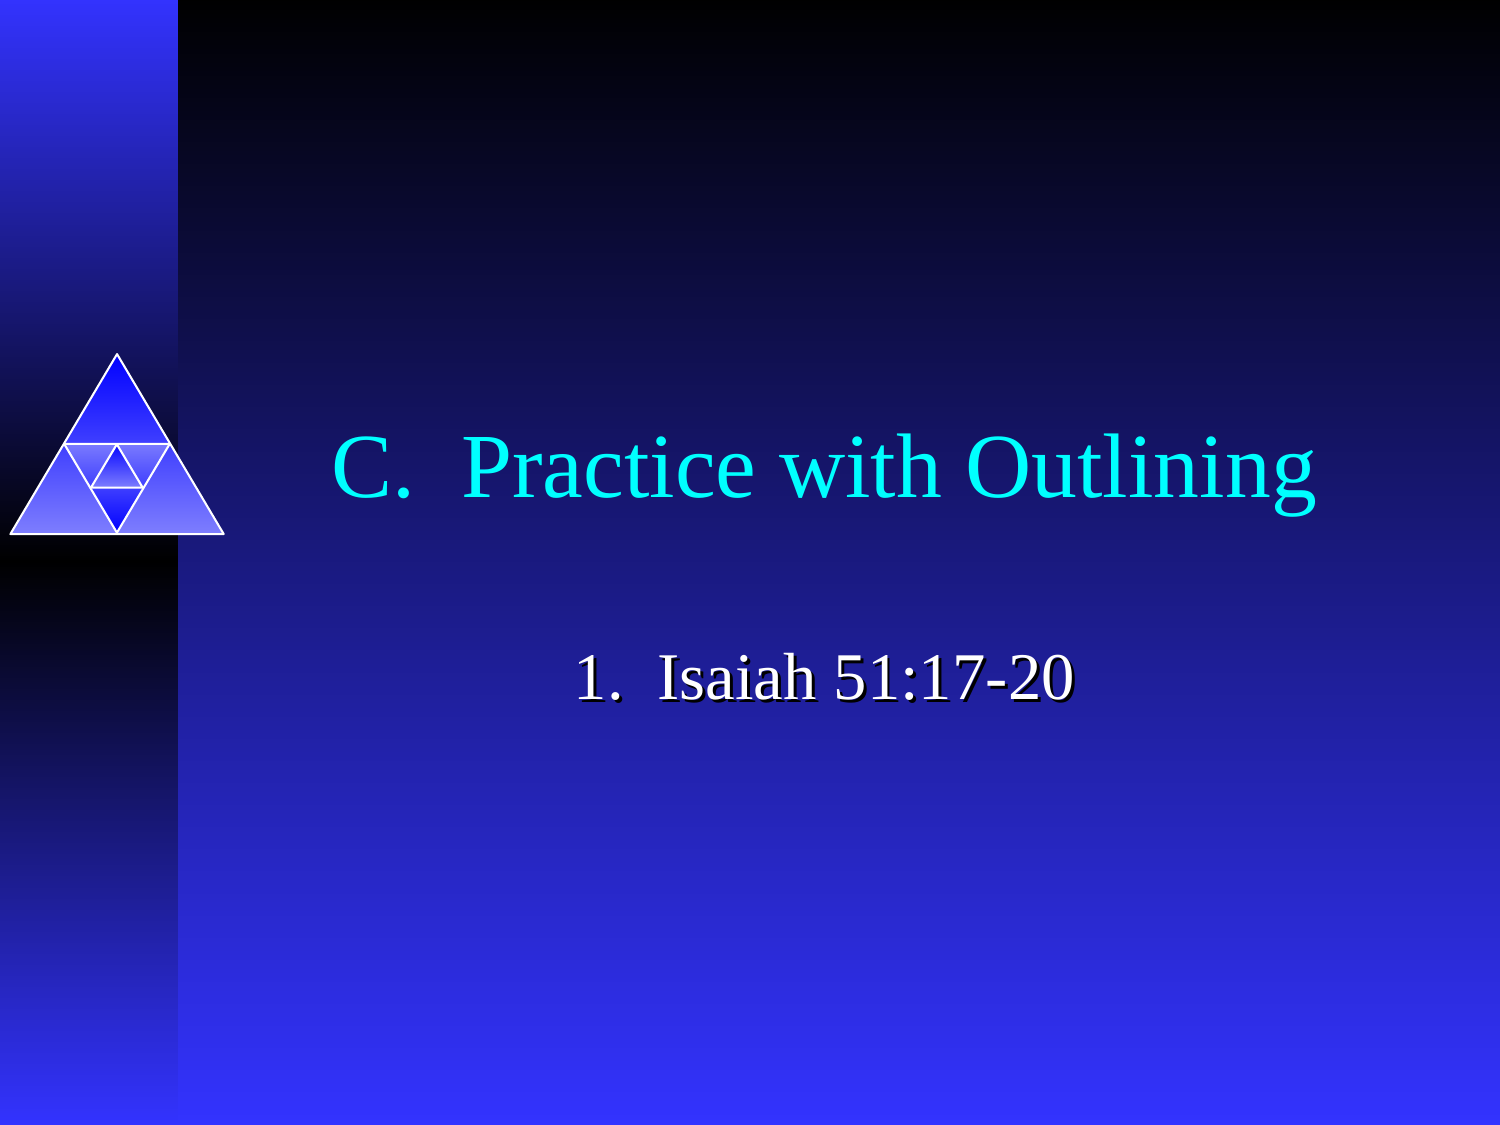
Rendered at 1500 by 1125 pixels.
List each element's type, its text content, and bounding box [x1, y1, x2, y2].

subtitle 1. Isaiah 51:17-20 [300, 637, 1351, 926]
title C. Practice with Outlining [187, 374, 1463, 563]
